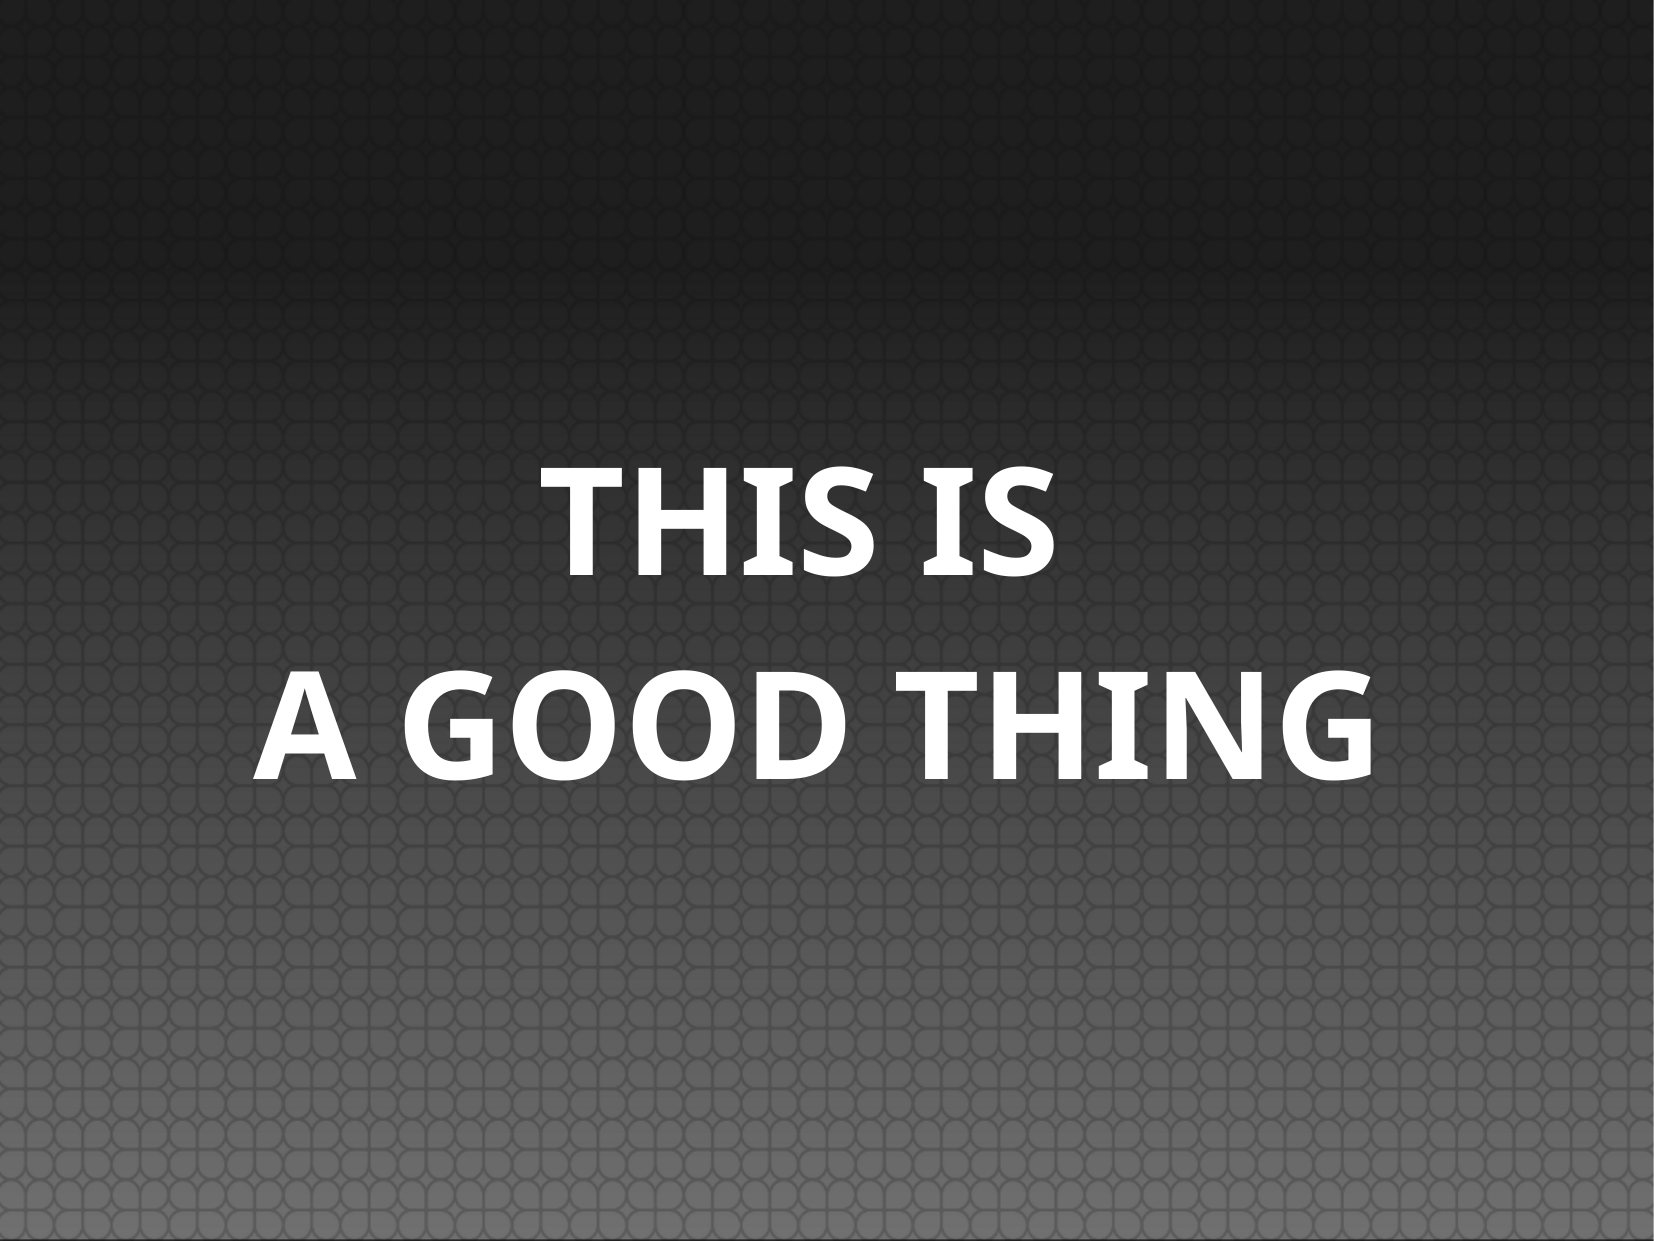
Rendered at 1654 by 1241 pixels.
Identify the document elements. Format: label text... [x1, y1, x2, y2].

title THIS IS A GOOD THING [75, 444, 1564, 794]
picture [0, 0, 1654, 1241]
